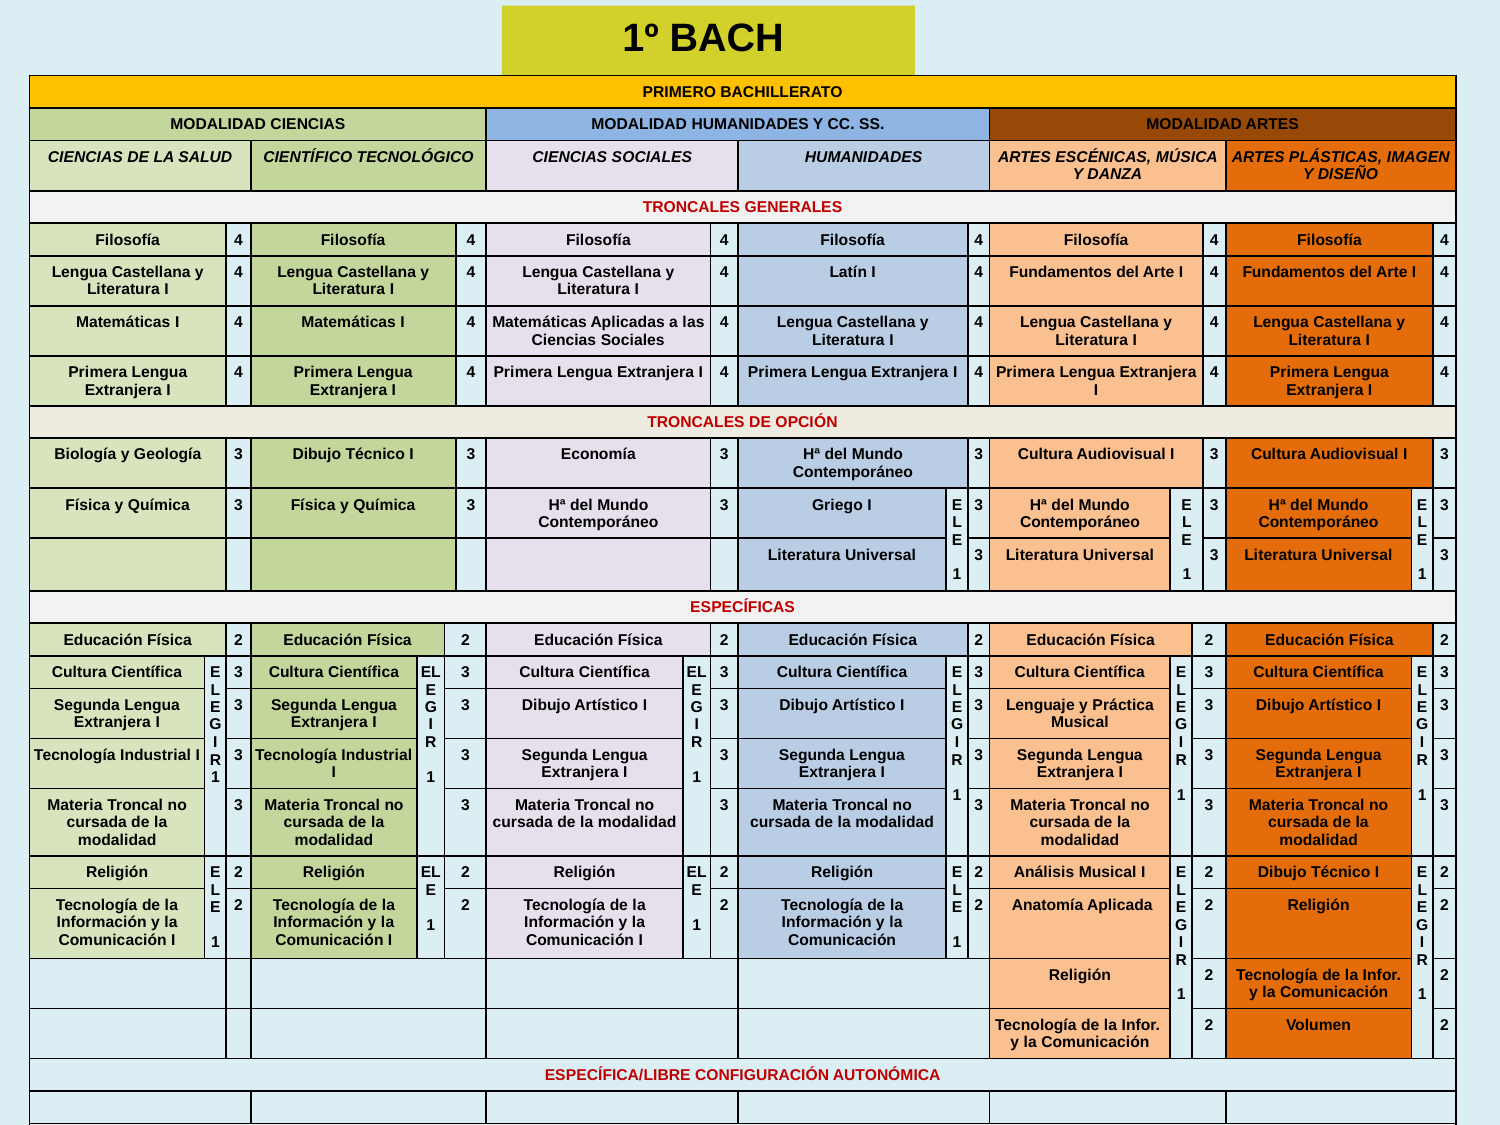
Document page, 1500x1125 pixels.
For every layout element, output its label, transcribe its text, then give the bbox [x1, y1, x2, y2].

table_cell Literatura Universal [1227, 539, 1411, 590]
table_cell Materia Troncal no cursada de la modalidad [30, 789, 204, 855]
table_cell 4 [711, 307, 737, 355]
table_cell [30, 1009, 225, 1058]
table_cell [487, 539, 710, 590]
table_cell 3 [445, 689, 485, 738]
table_cell 4 [457, 307, 485, 355]
table_cell 3 [445, 739, 485, 788]
table_cell CIENTÍFICO TECNOLÓGICO [252, 141, 485, 190]
table_cell 2 [227, 889, 250, 958]
table_cell HUMANIDADES [739, 141, 989, 190]
table_cell Lengua Castellana y Literatura I [990, 307, 1202, 355]
table_cell ELEGIR 1 [1171, 657, 1191, 855]
table_cell Matemáticas I [30, 307, 225, 355]
table_cell Cultura Científica [252, 657, 416, 688]
table_cell Dibujo Artístico I [739, 689, 945, 738]
table_cell [227, 959, 250, 1008]
table_cell [711, 539, 737, 590]
table_cell 4 [969, 307, 989, 355]
table_cell 2 [1434, 1009, 1455, 1058]
table_cell Materia Troncal no cursada de la modalidad [1227, 789, 1411, 855]
table_cell Hª del Mundo Contemporáneo [1227, 489, 1411, 537]
table_cell [30, 1092, 250, 1123]
table_cell Filosofía [30, 224, 225, 255]
table_cell 4 [1434, 257, 1455, 305]
table_cell 3 [227, 789, 250, 855]
table_cell Religión [990, 959, 1169, 1008]
table_cell Cultura Científica [30, 657, 204, 688]
table_cell 3 [969, 657, 989, 688]
table_cell 3 [1193, 739, 1225, 788]
table_cell Tecnología de la Información y la Comunicación I [30, 889, 204, 958]
table_cell 3 [711, 689, 737, 738]
table_cell 4 [969, 224, 989, 255]
table_cell Física y Química [252, 489, 455, 537]
table_cell 2 [711, 889, 737, 958]
table_cell [457, 539, 485, 590]
table_cell 4 [227, 257, 250, 305]
table_cell 2 [1193, 959, 1225, 1008]
table_cell [30, 959, 225, 1008]
table_cell Filosofía [487, 224, 710, 255]
table_cell ELEG I R 1 [684, 657, 710, 855]
table_cell Matemáticas Aplicadas a las Ciencias Sociales [487, 307, 710, 355]
table_cell Primera Lengua Extranjera I [30, 357, 225, 405]
table_cell Literatura Universal [739, 539, 945, 590]
table_cell Tecnología de la Infor. y la Comunicación [1227, 959, 1411, 1008]
table_cell ARTES PLÁSTICAS, IMAGEN Y DISEÑO [1227, 141, 1455, 190]
table_cell 4 [1434, 357, 1455, 405]
table_cell Fundamentos del Arte I [1227, 257, 1432, 305]
table_cell ELE 1 [947, 857, 967, 958]
table_cell 3 [1204, 489, 1225, 537]
table_cell Segunda Lengua Extranjera I [252, 689, 416, 738]
table_cell 2 [1193, 1009, 1225, 1058]
table_cell Biología y Geología [30, 439, 225, 487]
table_cell [227, 539, 250, 590]
table_cell 4 [711, 224, 737, 255]
table_cell 4 [1204, 307, 1225, 355]
table_cell 2 [445, 889, 485, 958]
table_cell Fundamentos del Arte I [990, 257, 1202, 305]
table_cell 3 [1434, 657, 1455, 688]
table_cell Hª del Mundo Contemporáneo [739, 439, 967, 487]
table_cell 4 [711, 357, 737, 405]
table_cell Materia Troncal no cursada de la modalidad [252, 789, 416, 855]
table_cell 2 [1434, 857, 1455, 888]
table_cell [739, 959, 989, 1008]
table_cell Lengua Castellana y Literatura I [252, 257, 455, 305]
table_cell Primera Lengua Extranjera I [739, 357, 967, 405]
table_cell 3 [1193, 789, 1225, 855]
table_cell Religión [1227, 889, 1411, 958]
table_cell Análisis Musical I [990, 857, 1169, 888]
table_cell Física y Química [30, 489, 225, 537]
table_cell 4 [1434, 307, 1455, 355]
table_cell 3 [969, 489, 989, 537]
table_cell 2 [1434, 959, 1455, 1008]
table_cell 4 [457, 257, 485, 305]
table_cell [487, 959, 737, 1008]
table_cell 2 [969, 889, 989, 958]
table_cell 2 [445, 857, 485, 888]
table_cell 3 [969, 539, 989, 590]
text_box 1º BACH [501, 5, 915, 75]
table_cell TRONCALES DE OPCIÓN [30, 407, 1455, 437]
table_cell Volumen [1227, 1009, 1411, 1058]
table_cell Educación Física [487, 624, 710, 655]
table_cell MODALIDAD HUMANIDADES Y CC. SS. [487, 109, 989, 140]
table_cell Segunda Lengua Extranjera I [1227, 739, 1411, 788]
table_cell 3 [227, 439, 250, 487]
table_cell [487, 1009, 737, 1058]
table_cell 3 [1434, 789, 1455, 855]
table_cell 3 [1434, 439, 1455, 487]
table_cell 2 [1434, 624, 1455, 655]
table_cell 4 [969, 257, 989, 305]
table_cell Dibujo Técnico I [1227, 857, 1411, 888]
table_cell 3 [969, 739, 989, 788]
table_cell Dibujo Técnico I [252, 439, 455, 487]
table_cell Segunda Lengua Extranjera I [30, 689, 204, 738]
table_cell Filosofía [990, 224, 1202, 255]
table_cell 3 [1434, 689, 1455, 738]
table_cell 3 [445, 789, 485, 855]
table_cell 3 [457, 439, 485, 487]
table_cell 2 [1193, 889, 1225, 958]
table_cell 3 [1434, 489, 1455, 537]
table_cell Segunda Lengua Extranjera I [990, 739, 1169, 788]
table_cell Economía [487, 439, 710, 487]
table_cell ELEGIR 1 [205, 657, 225, 855]
table_cell 4 [1204, 257, 1225, 305]
table_cell 3 [227, 739, 250, 788]
table_cell Religión [252, 857, 416, 888]
table_cell 4 [227, 224, 250, 255]
table_cell Religión [739, 857, 945, 888]
table_cell 2 [1434, 889, 1455, 958]
table_cell ELE 1 [418, 857, 444, 958]
table_cell Literatura Universal [990, 539, 1169, 590]
table_cell Filosofía [1227, 224, 1432, 255]
table_cell Cultura Científica [487, 657, 682, 688]
table_cell Educación Física [252, 624, 444, 655]
table_cell Lenguaje y Práctica Musical [990, 689, 1169, 738]
table_cell Tecnología de la Infor. y la Comunicación [990, 1009, 1169, 1058]
table_cell 4 [969, 357, 989, 405]
table_cell 3 [969, 789, 989, 855]
table_cell 3 [1434, 539, 1455, 590]
table_cell ELEGIR 1 [1171, 857, 1191, 1058]
table_cell Materia Troncal no cursada de la modalidad [487, 789, 682, 855]
table_cell [30, 539, 225, 590]
table_cell [252, 1009, 485, 1058]
table_cell Primera Lengua Extranjera I [1227, 357, 1432, 405]
table_cell Educación Física [30, 624, 225, 655]
table_header PRIMERO BACHILLERATO [30, 76, 1455, 107]
table_cell Matemáticas I [252, 307, 455, 355]
table_cell Tecnología de la Información y la Comunicación [739, 889, 945, 958]
table_cell 3 [1193, 689, 1225, 738]
table_cell Educación Física [1227, 624, 1432, 655]
table_cell [252, 959, 485, 1008]
table_cell [990, 1092, 1225, 1123]
table_cell 3 [711, 657, 737, 688]
table_cell Cultura Científica [739, 657, 945, 688]
table_cell 2 [227, 624, 250, 655]
table_cell ELEG I R 1 [418, 657, 444, 855]
table_cell 3 [445, 657, 485, 688]
table_cell Religión [487, 857, 682, 888]
table_cell Anatomía Aplicada [990, 889, 1169, 958]
table_cell 4 [227, 307, 250, 355]
table_cell ELE 1 [205, 857, 225, 958]
table_cell 3 [969, 689, 989, 738]
table_cell 2 [711, 857, 737, 888]
table_cell Segunda Lengua Extranjera I [739, 739, 945, 788]
table_cell Cultura Audiovisual I [990, 439, 1202, 487]
table_cell Dibujo Artístico I [487, 689, 682, 738]
table_cell ELEGIR 1 [947, 657, 967, 855]
table_cell Tecnología Industrial I [30, 739, 204, 788]
table_cell Religión [30, 857, 204, 888]
table_cell [252, 539, 455, 590]
table_cell [487, 1092, 737, 1123]
table_cell 4 [1204, 357, 1225, 405]
table_cell 2 [969, 857, 989, 888]
table_cell 2 [227, 857, 250, 888]
table_cell Hª del Mundo Contemporáneo [990, 489, 1169, 537]
table_cell 3 [1204, 439, 1225, 487]
table_cell Filosofía [739, 224, 967, 255]
table_cell ESPECÍFICAS [30, 592, 1455, 622]
table_cell ELE 1 [947, 489, 967, 590]
table_cell 4 [1204, 224, 1225, 255]
table_cell Cultura Científica [990, 657, 1169, 688]
table_cell 4 [1434, 224, 1455, 255]
table_cell Primera Lengua Extranjera I [252, 357, 455, 405]
table_cell 2 [445, 624, 485, 655]
table_cell Materia Troncal no cursada de la modalidad [739, 789, 945, 855]
table_cell Dibujo Artístico I [1227, 689, 1411, 738]
table_cell 3 [227, 689, 250, 738]
table_cell [739, 1009, 989, 1058]
table_cell Tecnología de la Información y la Comunicación I [487, 889, 682, 958]
table_cell Filosofía [252, 224, 455, 255]
table_cell 3 [711, 439, 737, 487]
table_cell Segunda Lengua Extranjera I [487, 739, 682, 788]
table_cell 2 [1193, 857, 1225, 888]
table_cell 4 [711, 257, 737, 305]
table_cell Cultura Audiovisual I [1227, 439, 1432, 487]
table_cell ELE 1 [1412, 489, 1432, 590]
table_cell 4 [227, 357, 250, 405]
table_cell 3 [227, 489, 250, 537]
table_cell 3 [711, 739, 737, 788]
table_cell Primera Lengua Extranjera I [990, 357, 1202, 405]
table_cell 3 [1193, 657, 1225, 688]
table_cell 3 [227, 657, 250, 688]
table_cell Latín I [739, 257, 967, 305]
table_cell ARTES ESCÉNICAS, MÚSICA Y DANZA [990, 141, 1225, 190]
table_cell 4 [457, 224, 485, 255]
table_cell ELE 1 [684, 857, 710, 958]
table_cell Lengua Castellana y Literatura I [30, 257, 225, 305]
table_cell 3 [1434, 739, 1455, 788]
table_cell [252, 1092, 485, 1123]
table_cell [1227, 1092, 1455, 1123]
table_cell Lengua Castellana y Literatura I [1227, 307, 1432, 355]
table_cell Lengua Castellana y Literatura I [487, 257, 710, 305]
table_cell [227, 1009, 250, 1058]
table_cell Tecnología Industrial I [252, 739, 416, 788]
table_cell 4 [457, 357, 485, 405]
table_cell Griego I [739, 489, 945, 537]
table_cell 3 [457, 489, 485, 537]
table_cell ELEGIR 1 [1412, 857, 1432, 1058]
table_cell 2 [969, 624, 989, 655]
table_cell Primera Lengua Extranjera I [487, 357, 710, 405]
table_cell 2 [1193, 624, 1225, 655]
table_cell 3 [711, 489, 737, 537]
table_cell 2 [711, 624, 737, 655]
table_cell [739, 1092, 989, 1123]
table_cell 3 [1204, 539, 1225, 590]
table_cell Educación Física [739, 624, 967, 655]
table_cell Materia Troncal no cursada de la modalidad [990, 789, 1169, 855]
table_cell ELEGIR 1 [1412, 657, 1432, 855]
table_cell Lengua Castellana y Literatura I [739, 307, 967, 355]
table_cell Educación Física [990, 624, 1191, 655]
table_cell 3 [711, 789, 737, 855]
table_cell Cultura Científica [1227, 657, 1411, 688]
table_cell 3 [969, 439, 989, 487]
table_cell MODALIDAD ARTES [990, 109, 1455, 140]
table_cell MODALIDAD CIENCIAS [30, 109, 485, 140]
table_cell Tecnología de la Información y la Comunicación I [252, 889, 416, 958]
table_cell CIENCIAS SOCIALES [487, 141, 737, 190]
table_cell E L E 1 [1171, 489, 1202, 590]
table_cell ESPECÍFICA/LIBRE CONFIGURACIÓN AUTONÓMICA [30, 1059, 1455, 1090]
table_cell Hª del Mundo Contemporáneo [487, 489, 710, 537]
table_cell CIENCIAS DE LA SALUD [30, 141, 250, 190]
table_cell TRONCALES GENERALES [30, 192, 1455, 222]
